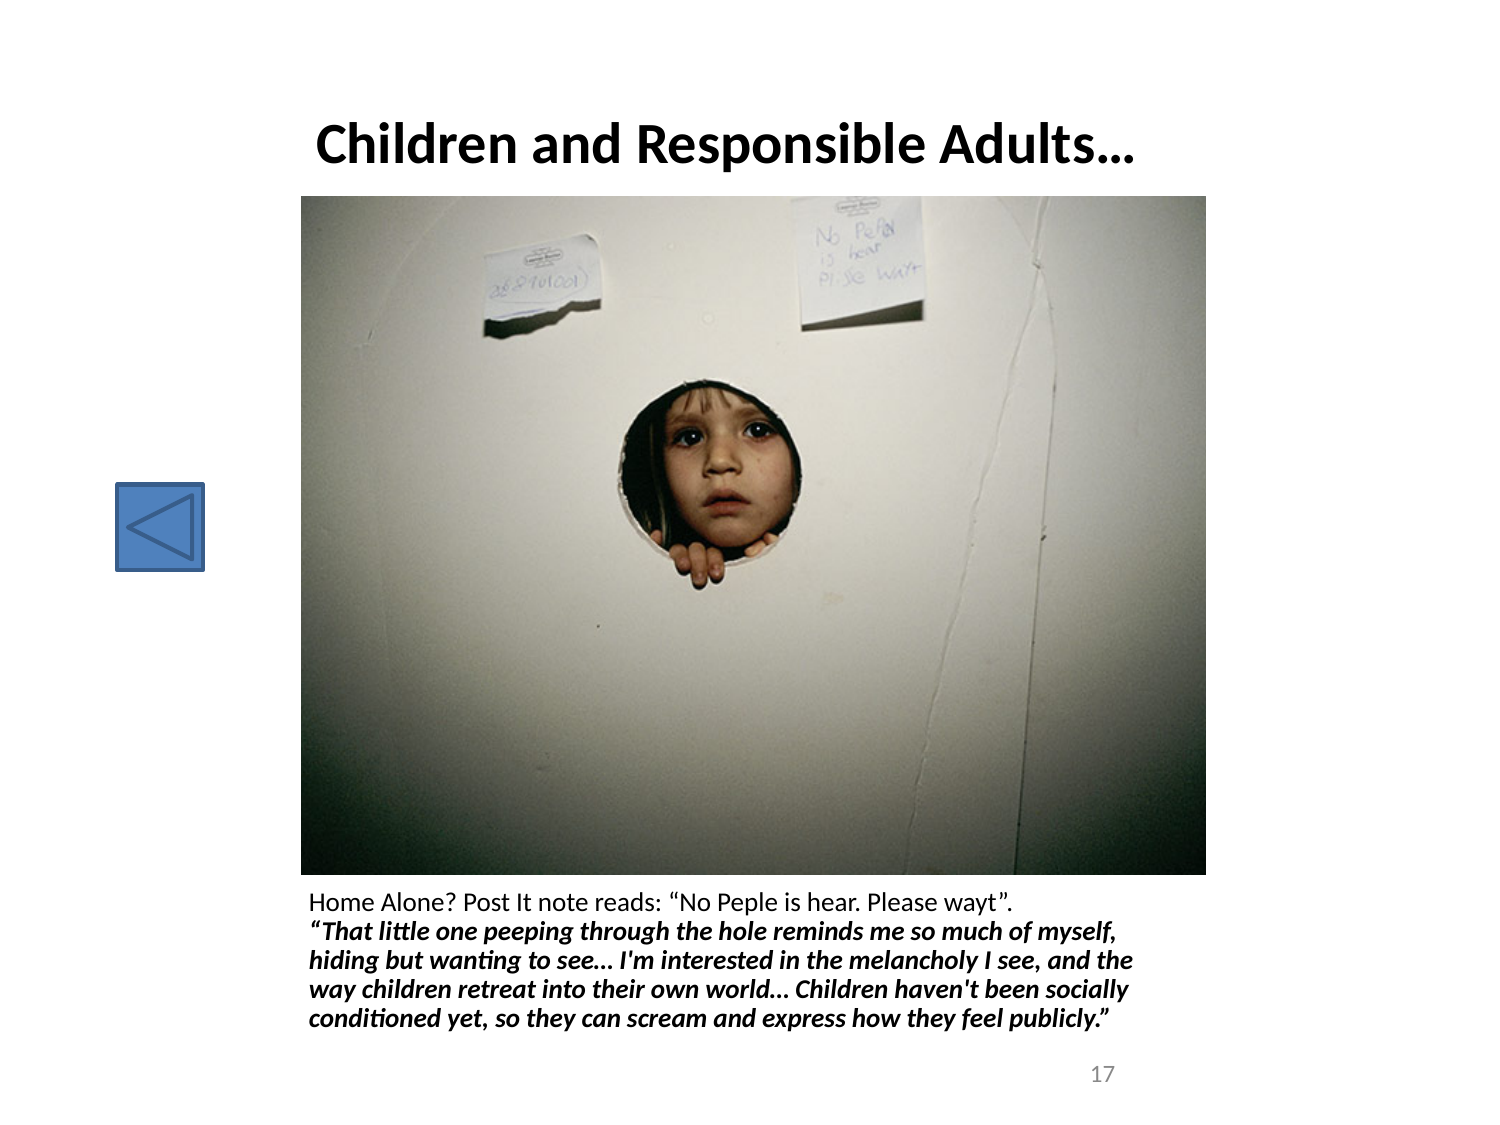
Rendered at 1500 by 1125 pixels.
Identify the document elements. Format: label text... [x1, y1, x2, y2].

text_box [117, 484, 203, 571]
text_box 17 [1074, 1042, 1426, 1103]
picture [301, 196, 1206, 875]
title Children and Responsible Adults… [301, 90, 1202, 183]
list Home Alone? Post It note reads: “No Peple is hear. Please wayt”. “That little one peeping through the hole reminds me so much of myself, hiding but wanting to see… I'm interested in the melancholy I see, and the way children retreat into their own world… Children haven't been socially conditioned yet, so they can scream and express how they feel publicly.” [294, 880, 1195, 1047]
